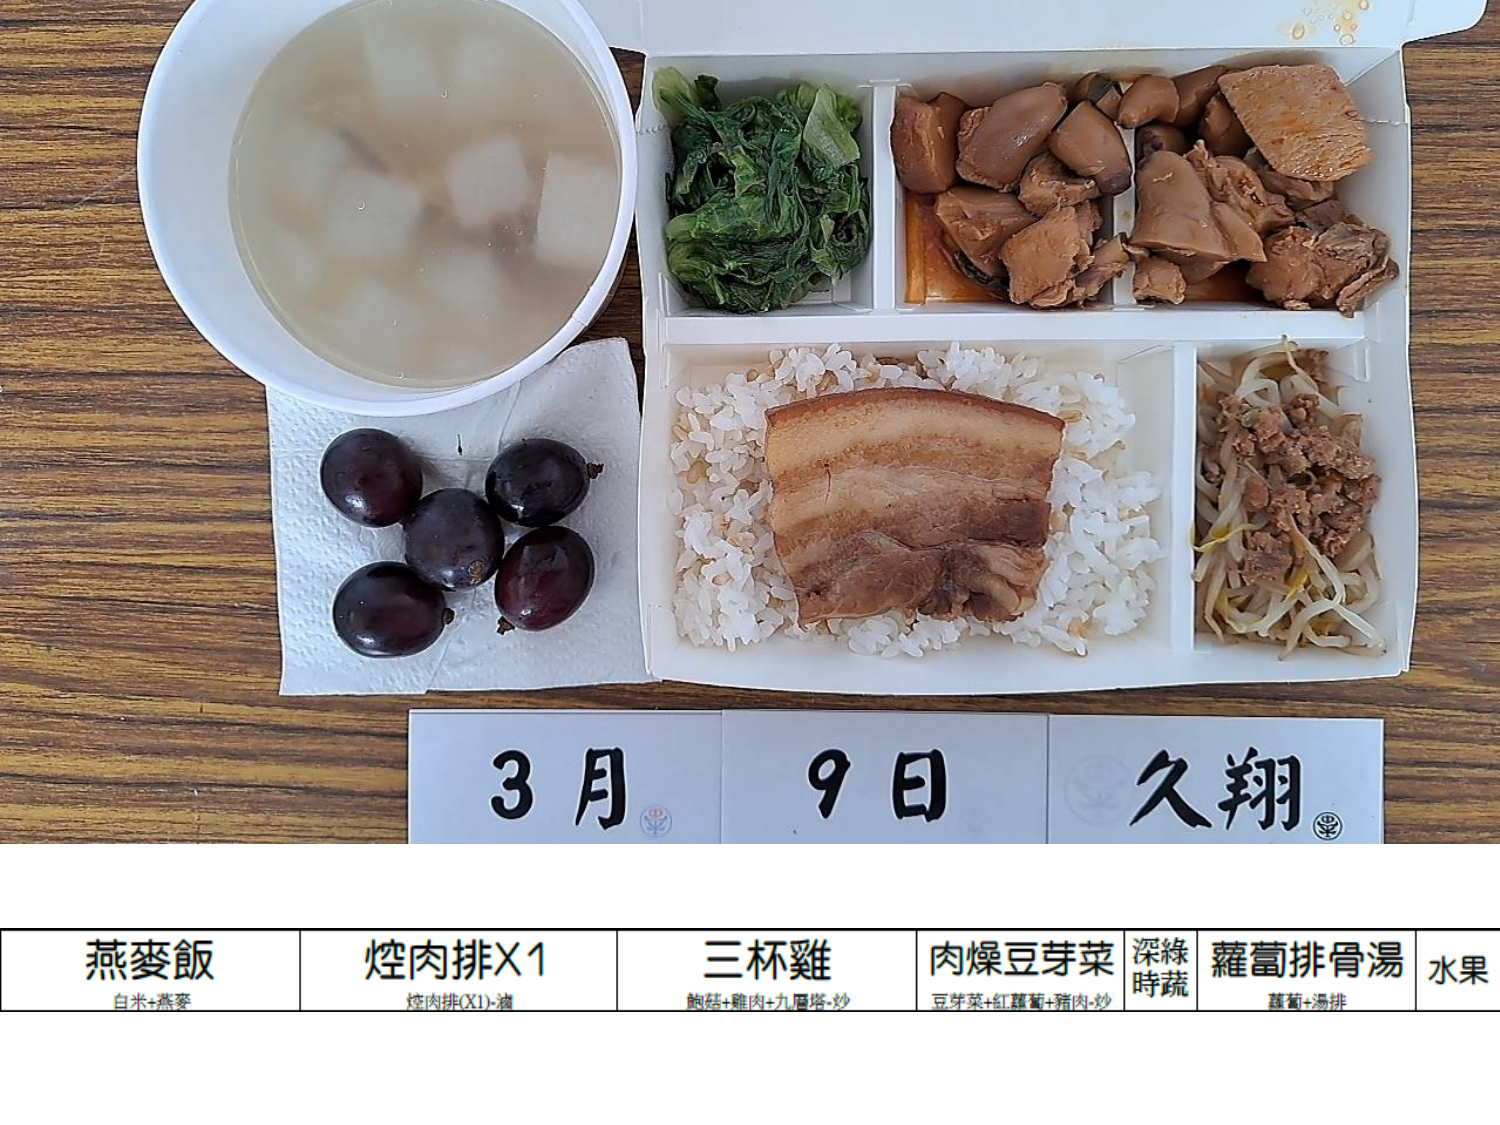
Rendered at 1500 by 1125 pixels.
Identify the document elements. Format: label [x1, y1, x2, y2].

picture [0, 0, 1500, 844]
picture [0, 928, 1500, 1012]
